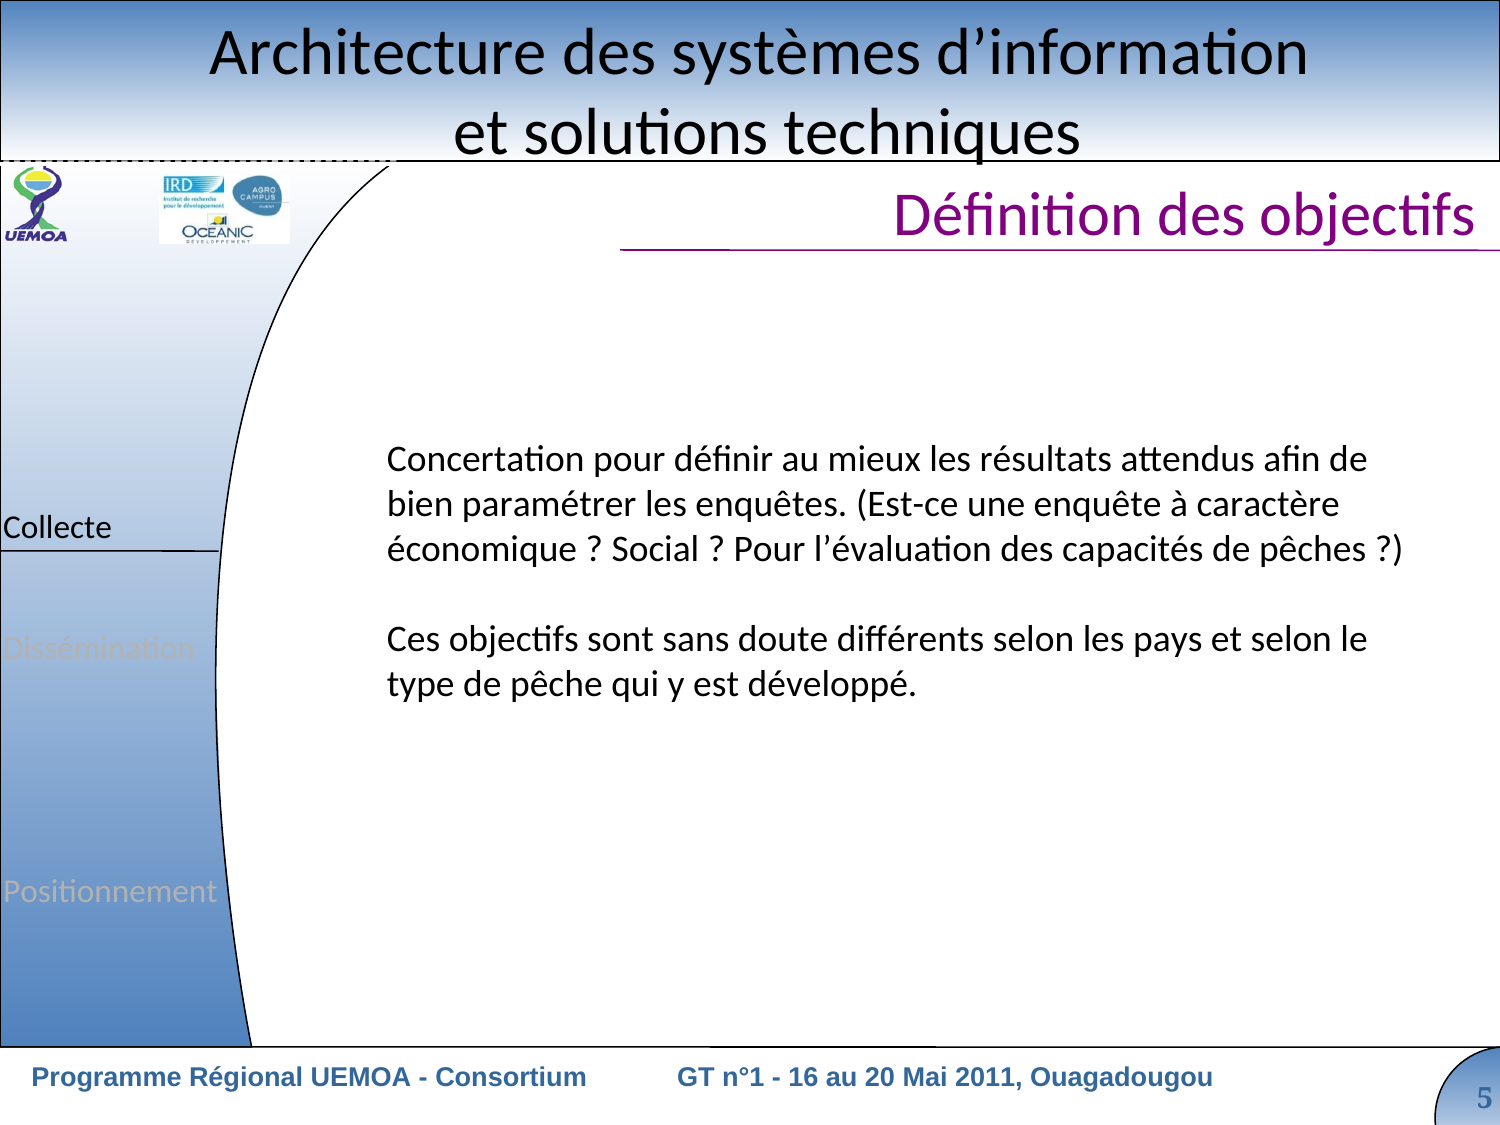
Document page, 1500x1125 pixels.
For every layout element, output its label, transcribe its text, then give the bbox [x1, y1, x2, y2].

text_box Définition des objectifs [265, 165, 1500, 256]
picture [0, 166, 73, 244]
text_box Architecture des systèmes d’information et solutions techniques [53, 0, 1483, 161]
text_box Concertation pour définir au mieux les résultats attendus afin de bien paramétrer les enquêtes. (Est-ce une enquête à caractère économique ? Social ? Pour l’évaluation des capacités de pêches ?) Ces objectifs sont sans doute différents selon les pays et selon le type de pêche qui y est développé. [372, 381, 1436, 826]
text_box Collecte Dissémination Positionnement [0, 497, 314, 1039]
picture [159, 173, 265, 244]
